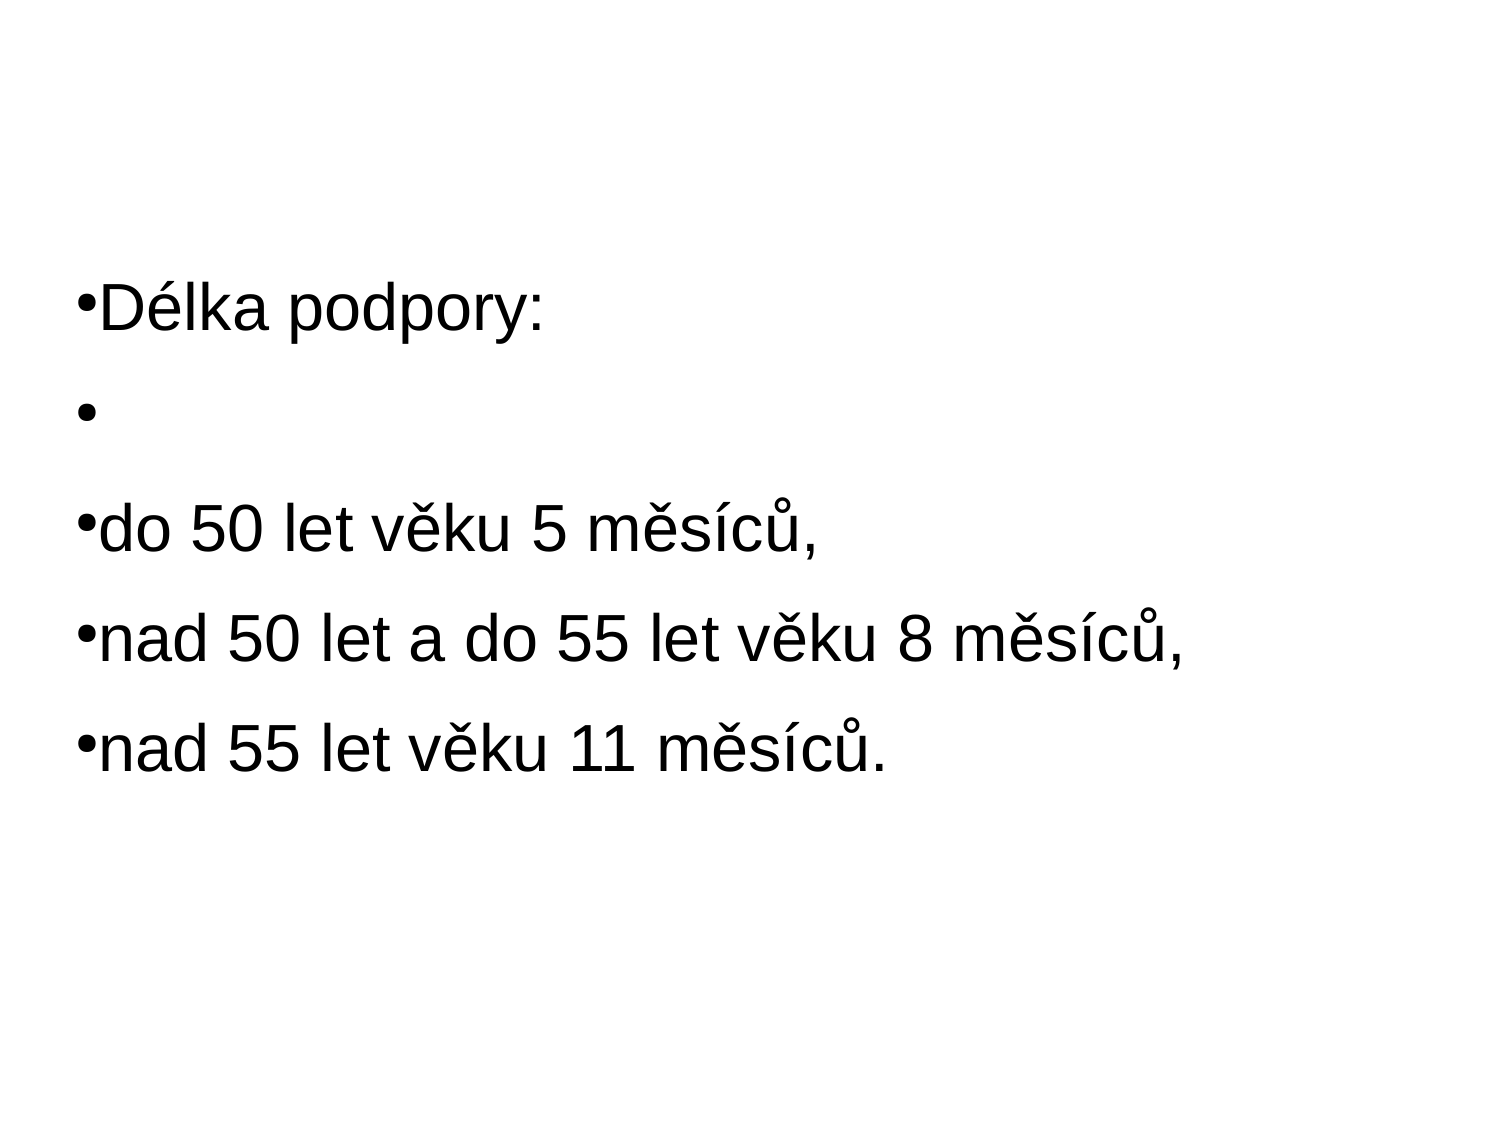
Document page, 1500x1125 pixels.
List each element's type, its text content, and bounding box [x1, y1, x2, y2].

list Délka podpory: do 50 let věku 5 měsíců, nad 50 let a do 55 let věku 8 měsíců, nad 55 let věku 11 měsíců. [74, 263, 1425, 1006]
